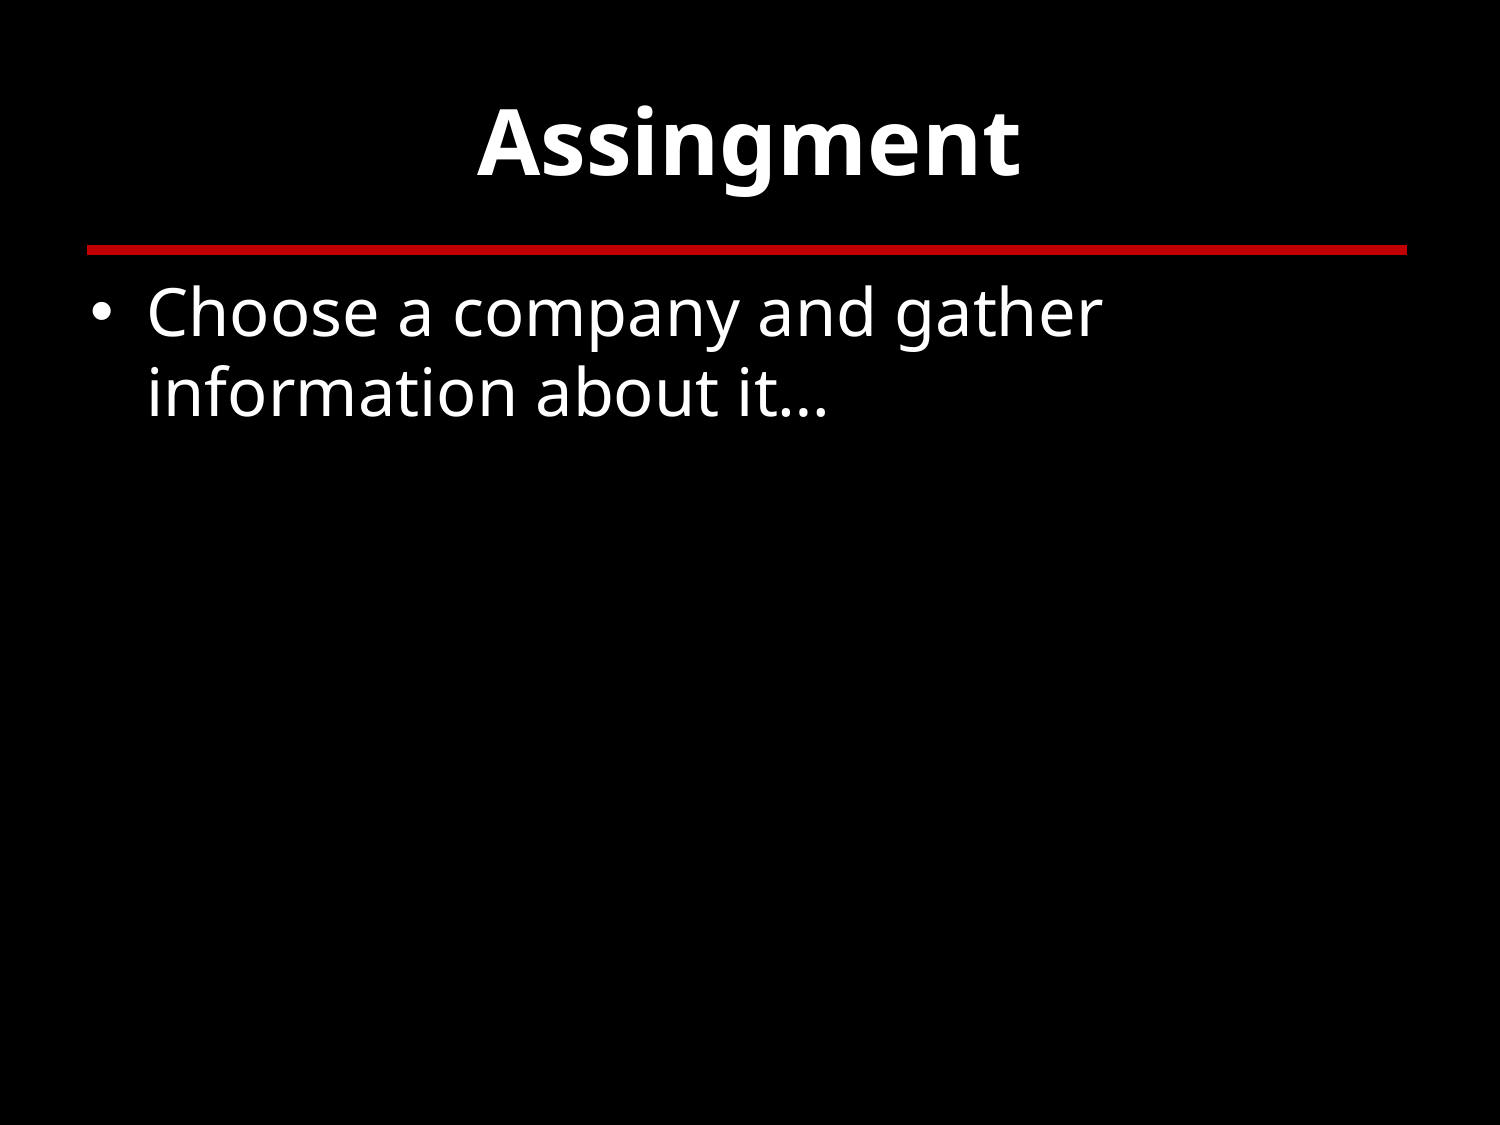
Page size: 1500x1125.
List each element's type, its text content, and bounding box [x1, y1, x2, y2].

title Assingment [75, 45, 1425, 233]
list Choose a company and gather information about it… [75, 262, 1425, 1005]
